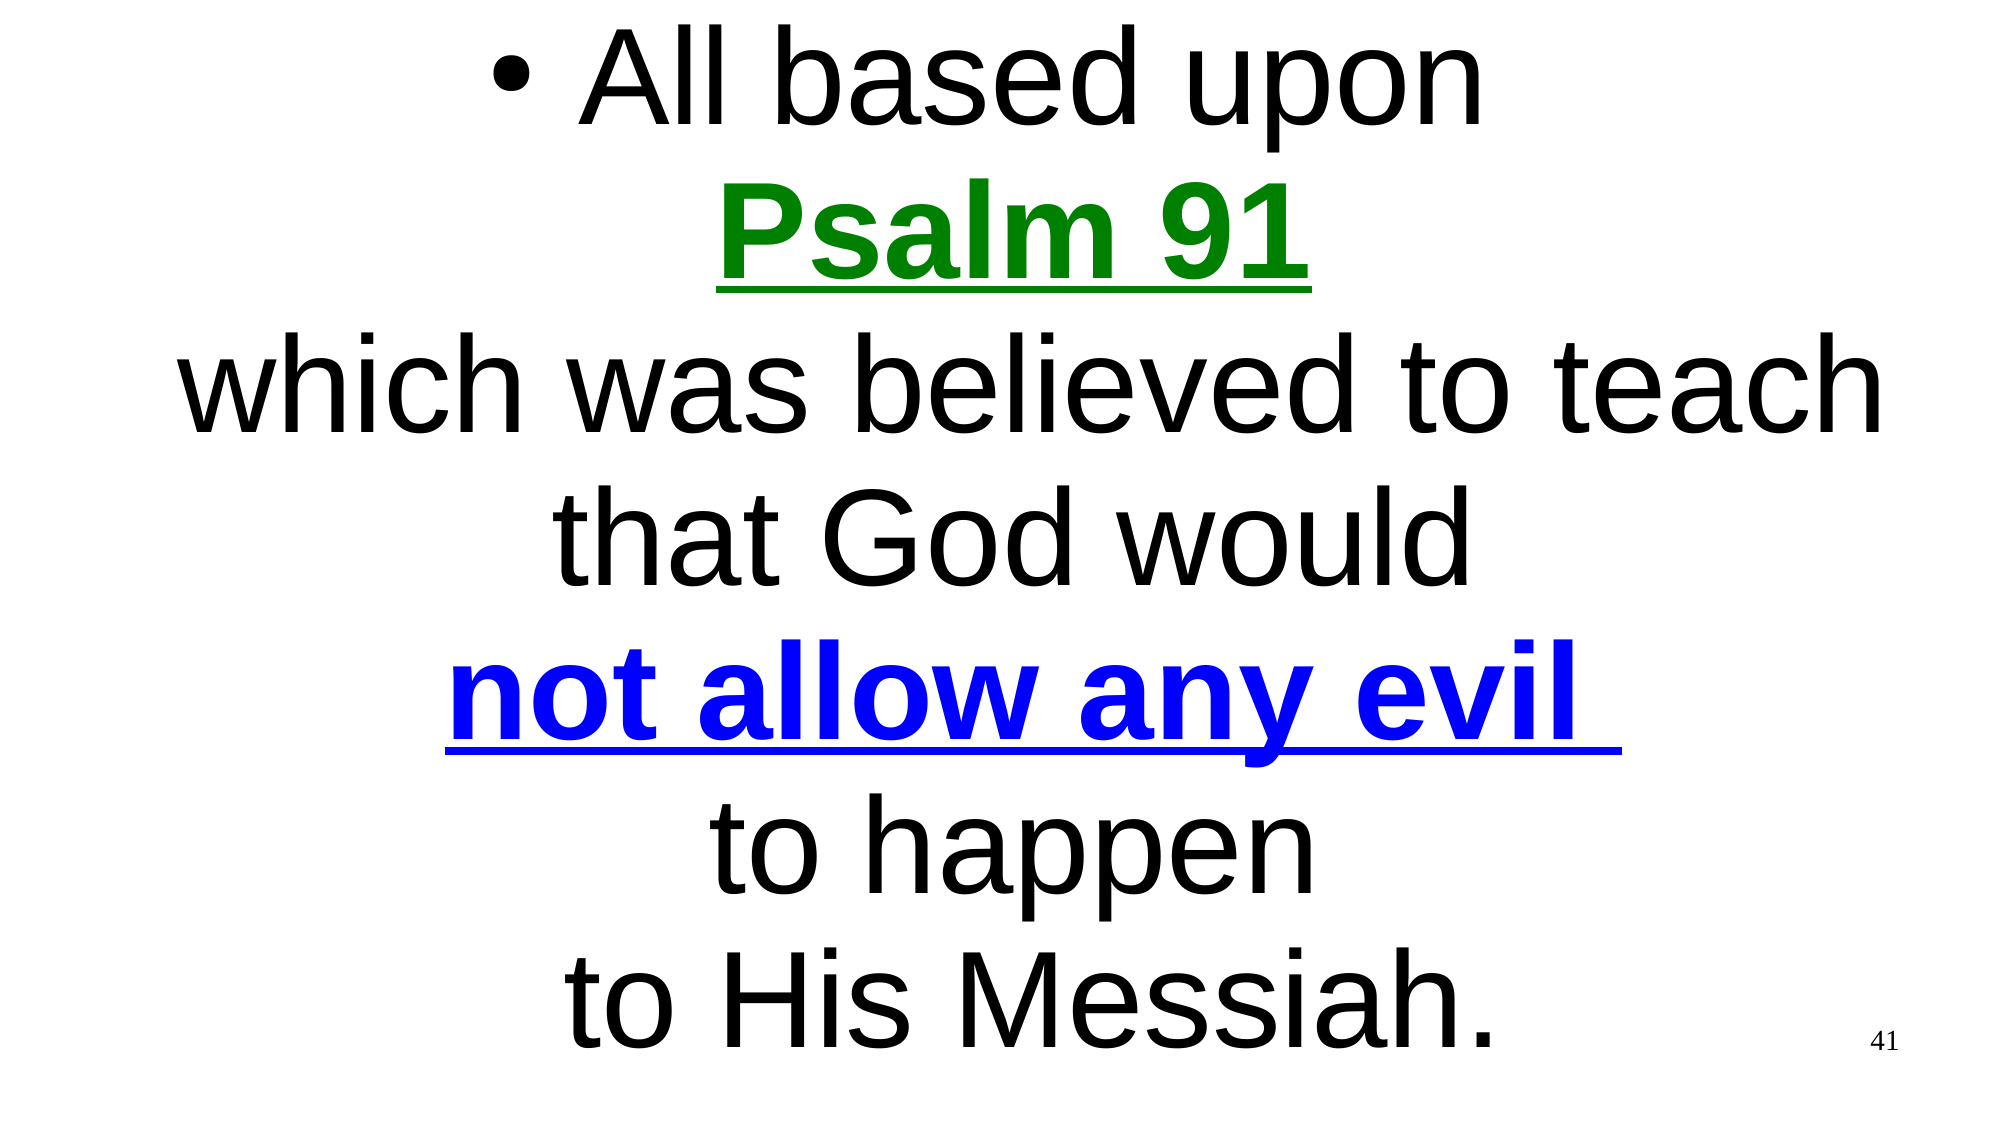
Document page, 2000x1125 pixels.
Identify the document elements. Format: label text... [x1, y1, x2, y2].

list All based upon Psalm 91 which was believed to teach that God would not allow any evil to happen to His Messiah. [0, 0, 1996, 1123]
